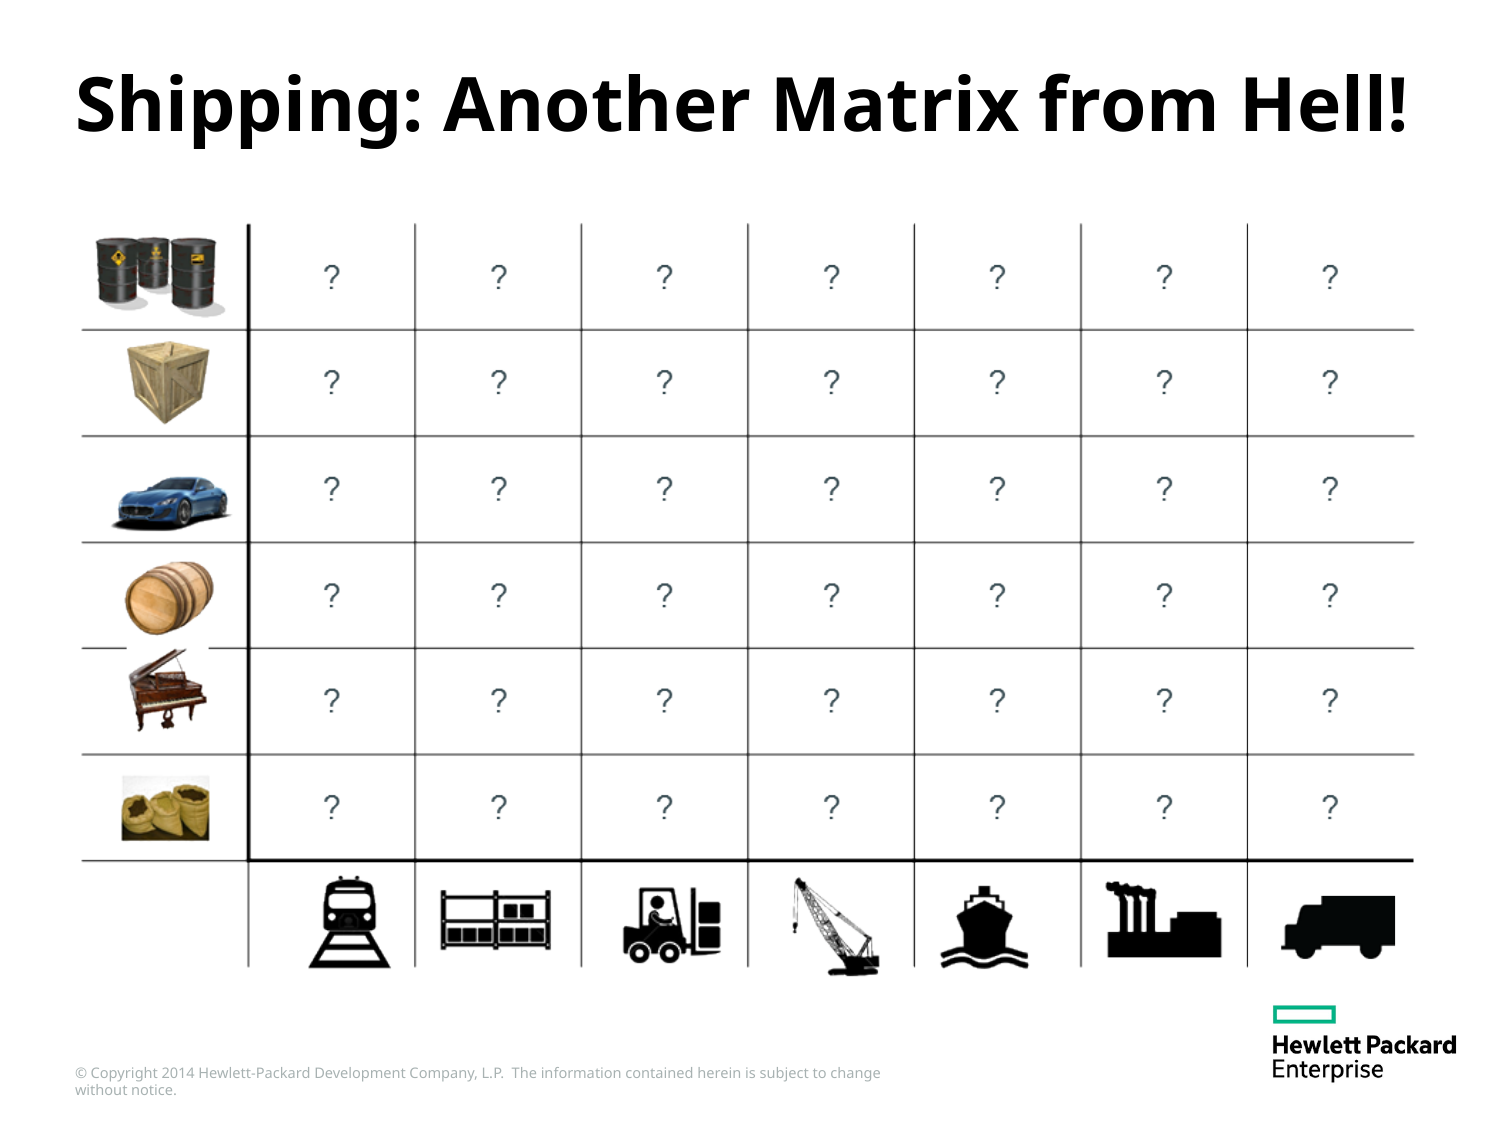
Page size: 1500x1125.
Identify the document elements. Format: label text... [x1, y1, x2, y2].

picture [60, 203, 1434, 991]
title Shipping: Another Matrix from Hell! [75, 22, 1426, 148]
picture [1250, 992, 1476, 1099]
